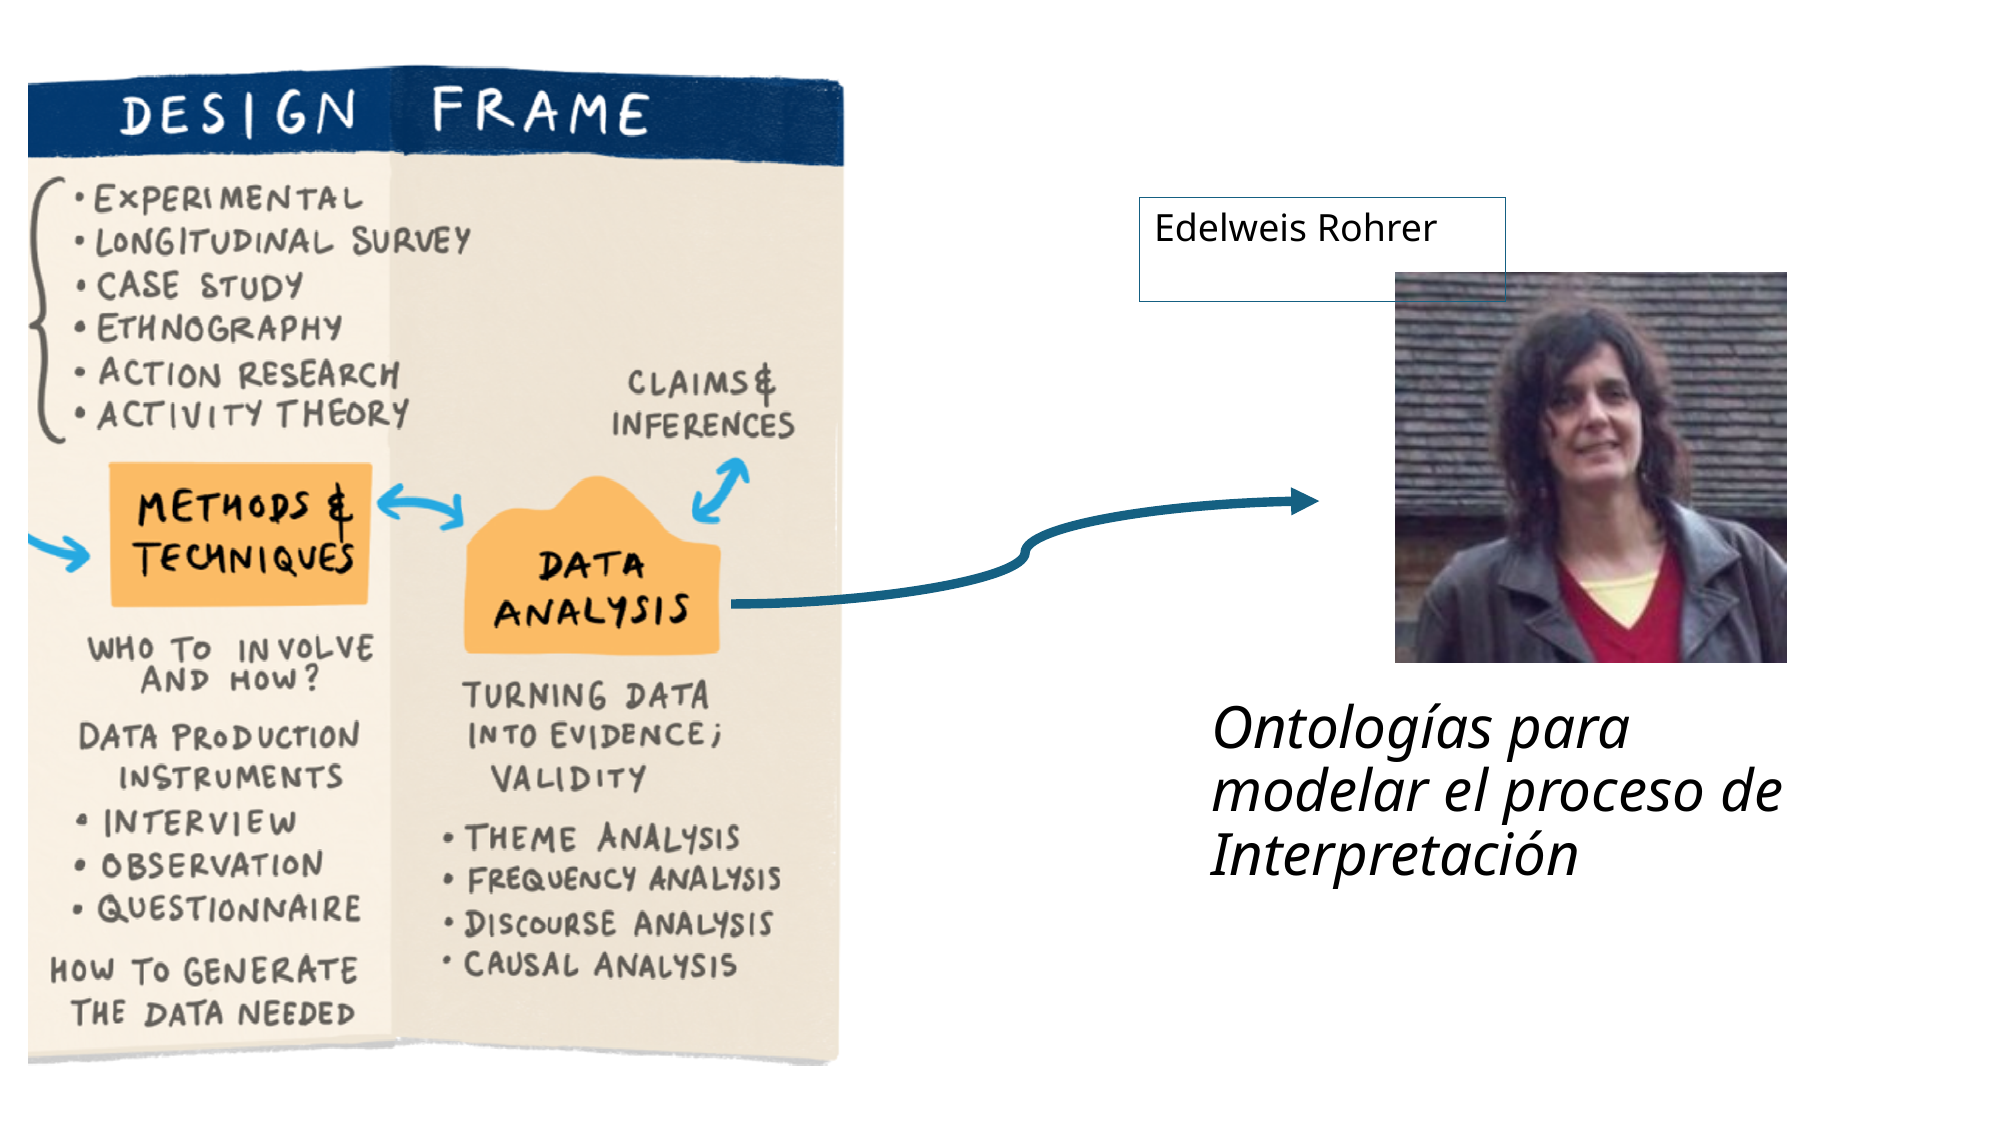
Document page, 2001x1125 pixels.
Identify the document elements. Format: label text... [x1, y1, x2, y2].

text_box Ontologías para modelar el proceso de Interpretación [1195, 711, 1863, 875]
picture [1395, 272, 1787, 663]
text_box Edelweis Rohrer [1139, 197, 1506, 302]
picture [28, 59, 866, 1066]
